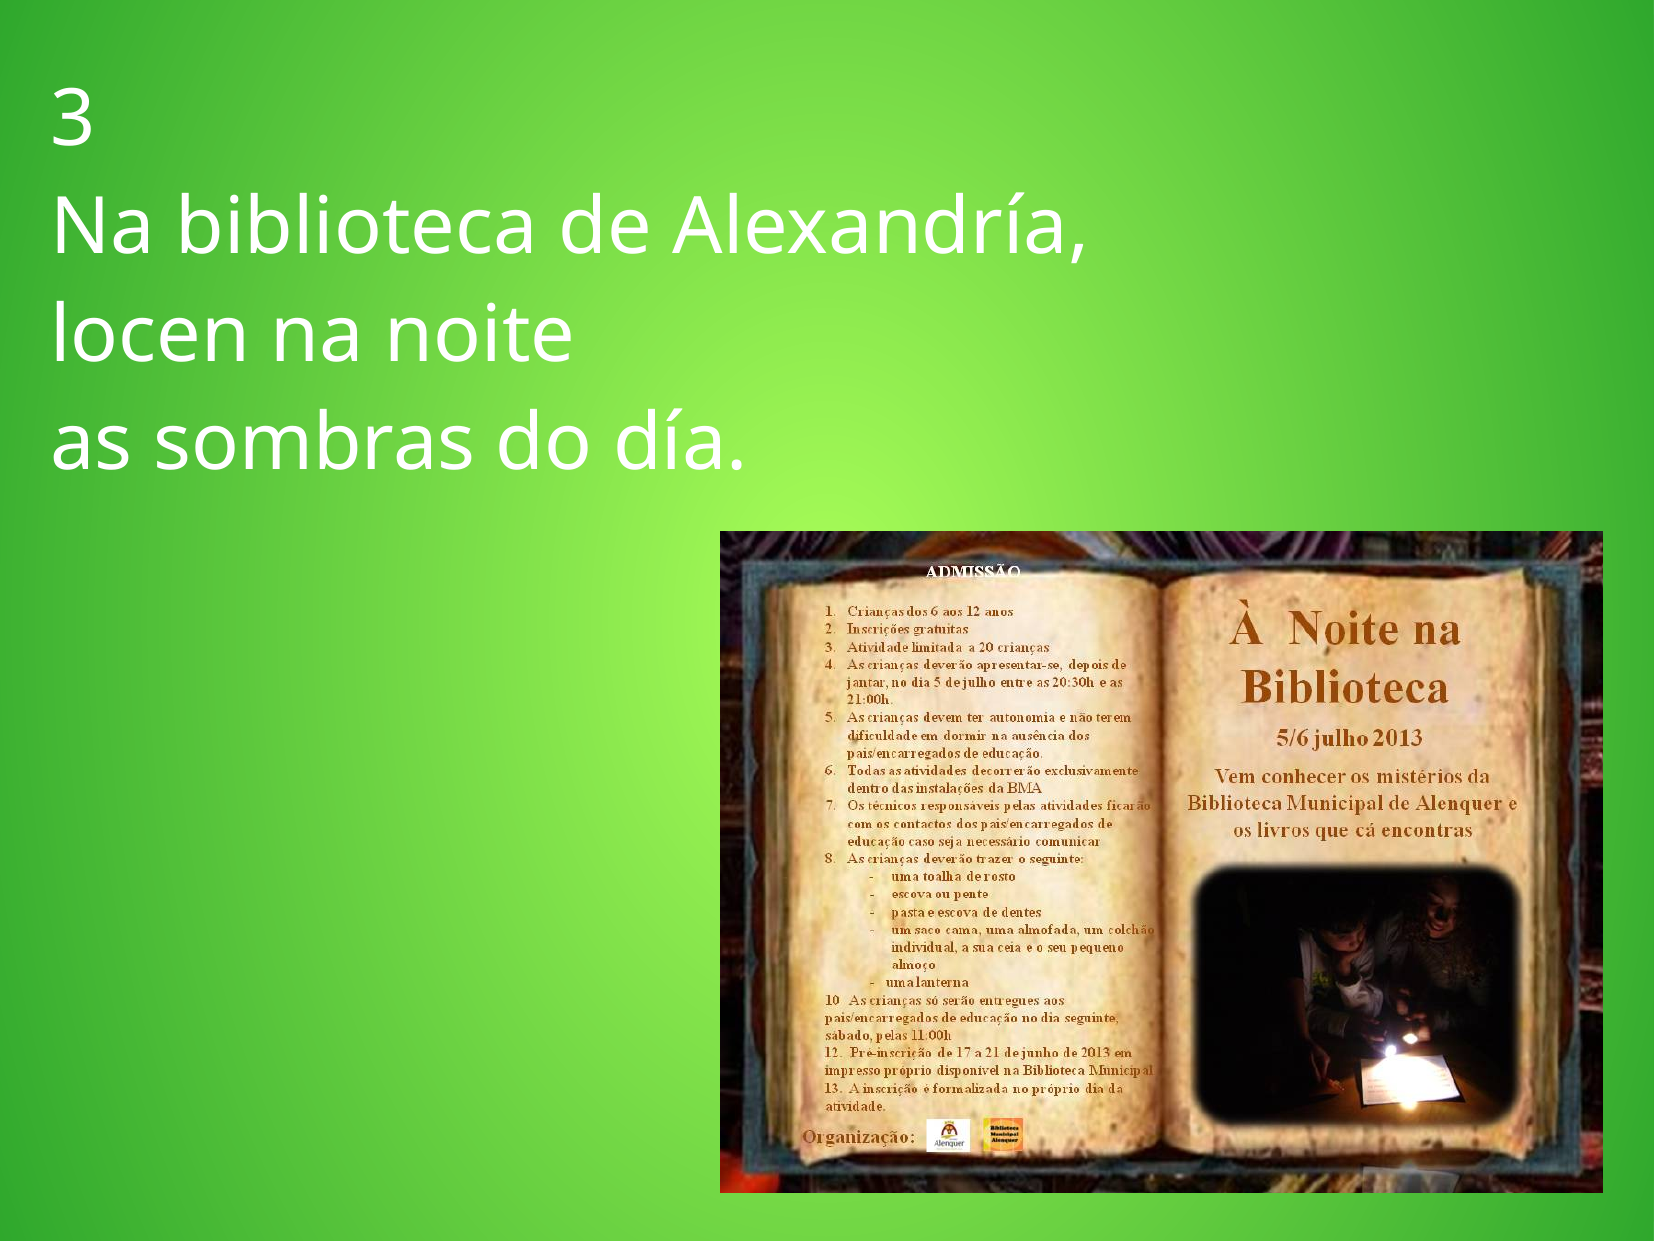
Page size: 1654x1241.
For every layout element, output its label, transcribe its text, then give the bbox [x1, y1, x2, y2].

picture [720, 531, 1603, 1193]
text_box 3 Na biblioteca de Alexandría, locen na noite as sombras do día. [35, 53, 1654, 509]
